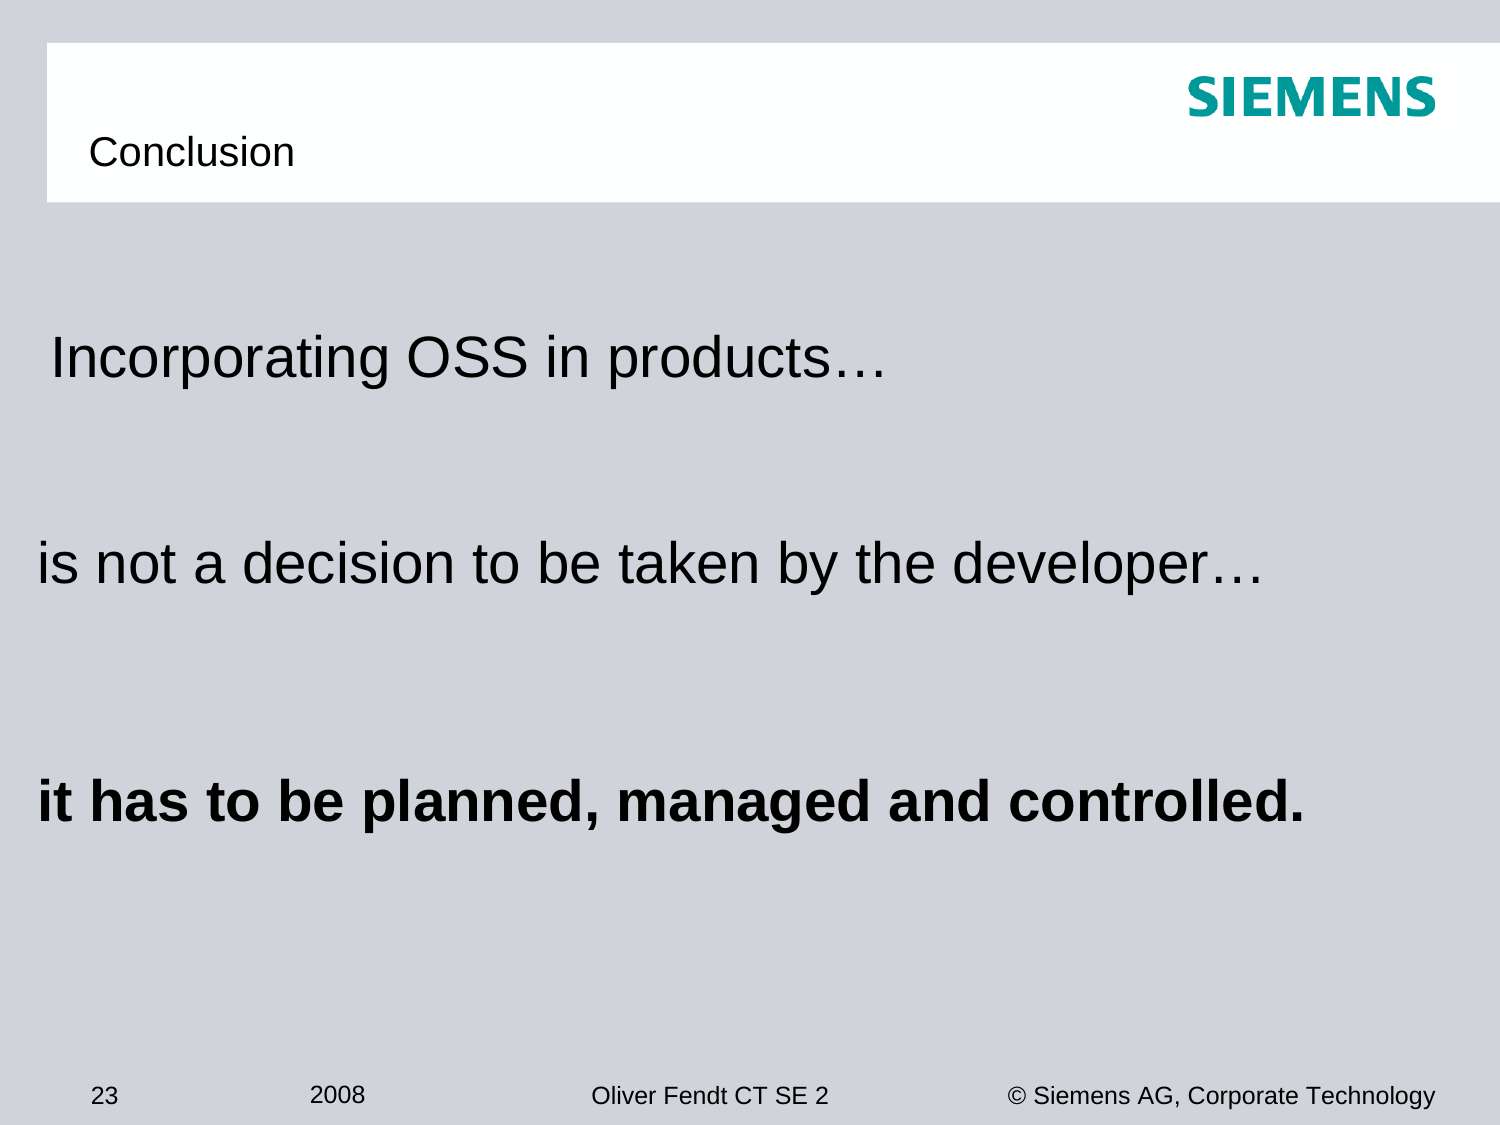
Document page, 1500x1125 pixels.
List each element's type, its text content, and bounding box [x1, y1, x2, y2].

title Conclusion [88, 42, 1096, 176]
text_box is not a decision to be taken by the developer… [37, 474, 1423, 661]
text_box it has to be planned, managed and controlled. [37, 712, 1423, 834]
text_box Incorporating OSS in products… [49, 324, 1436, 456]
picture [1181, 69, 1444, 123]
